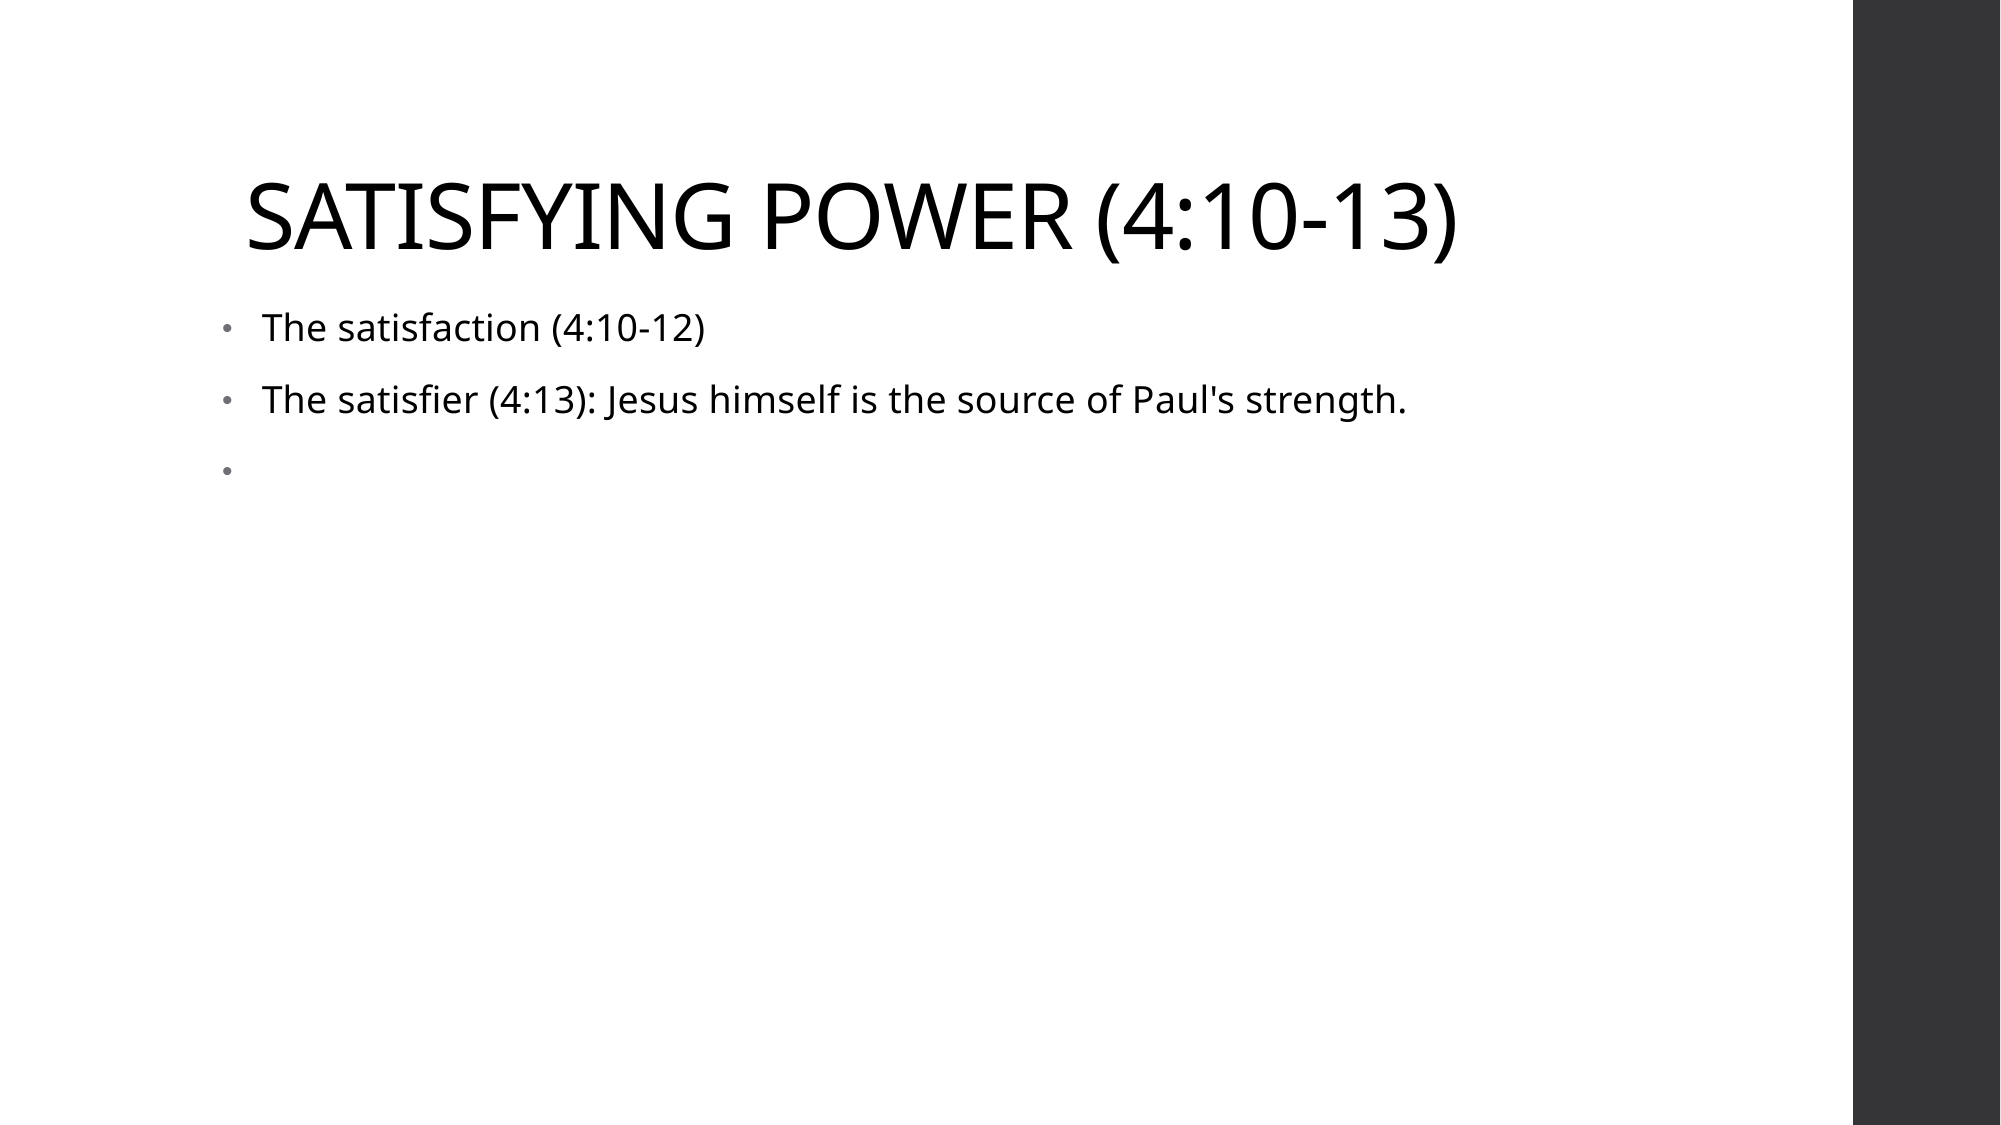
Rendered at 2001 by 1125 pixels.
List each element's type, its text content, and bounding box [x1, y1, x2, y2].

list The satisfaction (4:10-12) The satisfier (4:13): Jesus himself is the source of Paul's strength. [206, 299, 1617, 1014]
title SATISFYING POWER (4:10-13) [206, 60, 1797, 278]
